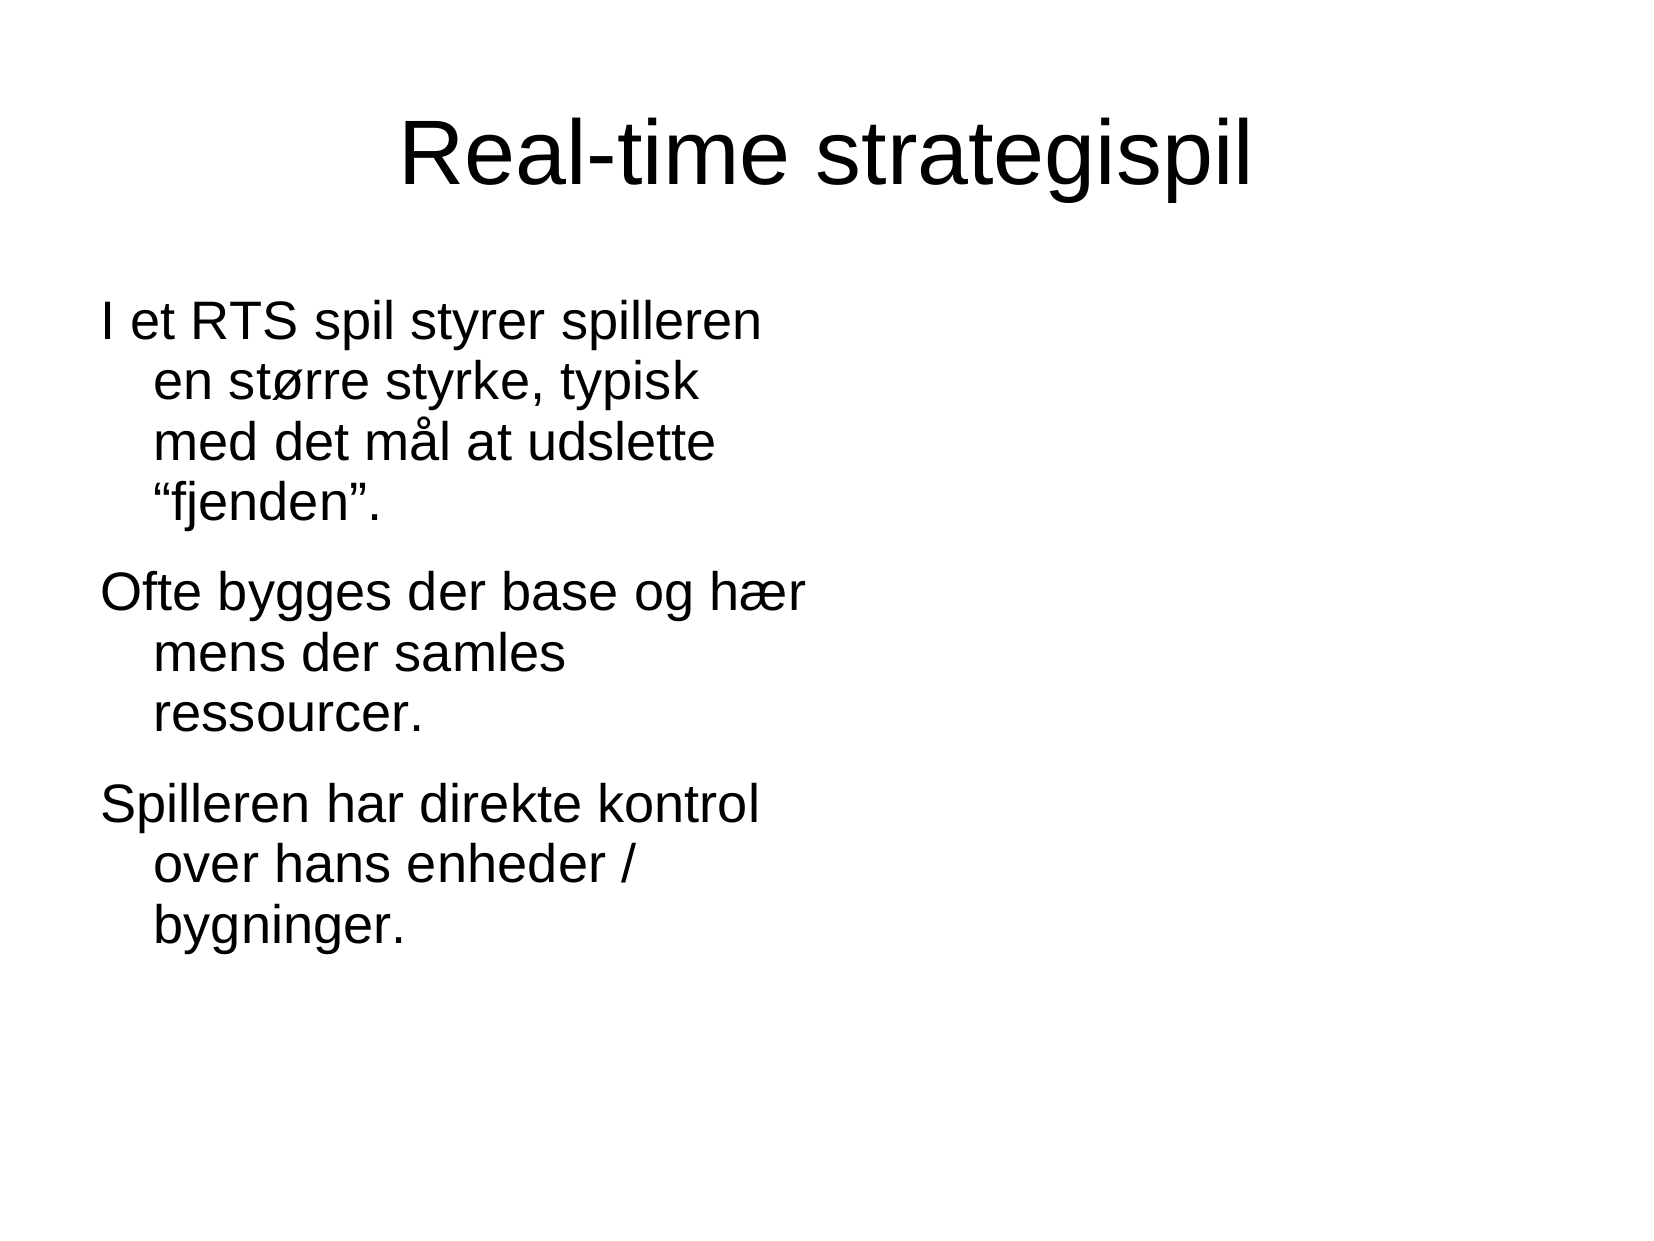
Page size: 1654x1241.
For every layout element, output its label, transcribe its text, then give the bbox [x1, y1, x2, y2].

title Real-time strategispil [82, 49, 1571, 257]
list I et RTS spil styrer spilleren en større styrke, typisk med det mål at udslette “fjenden”. Ofte bygges der base og hær mens der samles ressourcer. Spilleren har direkte kontrol over hans enheder / bygninger. [82, 290, 809, 1109]
